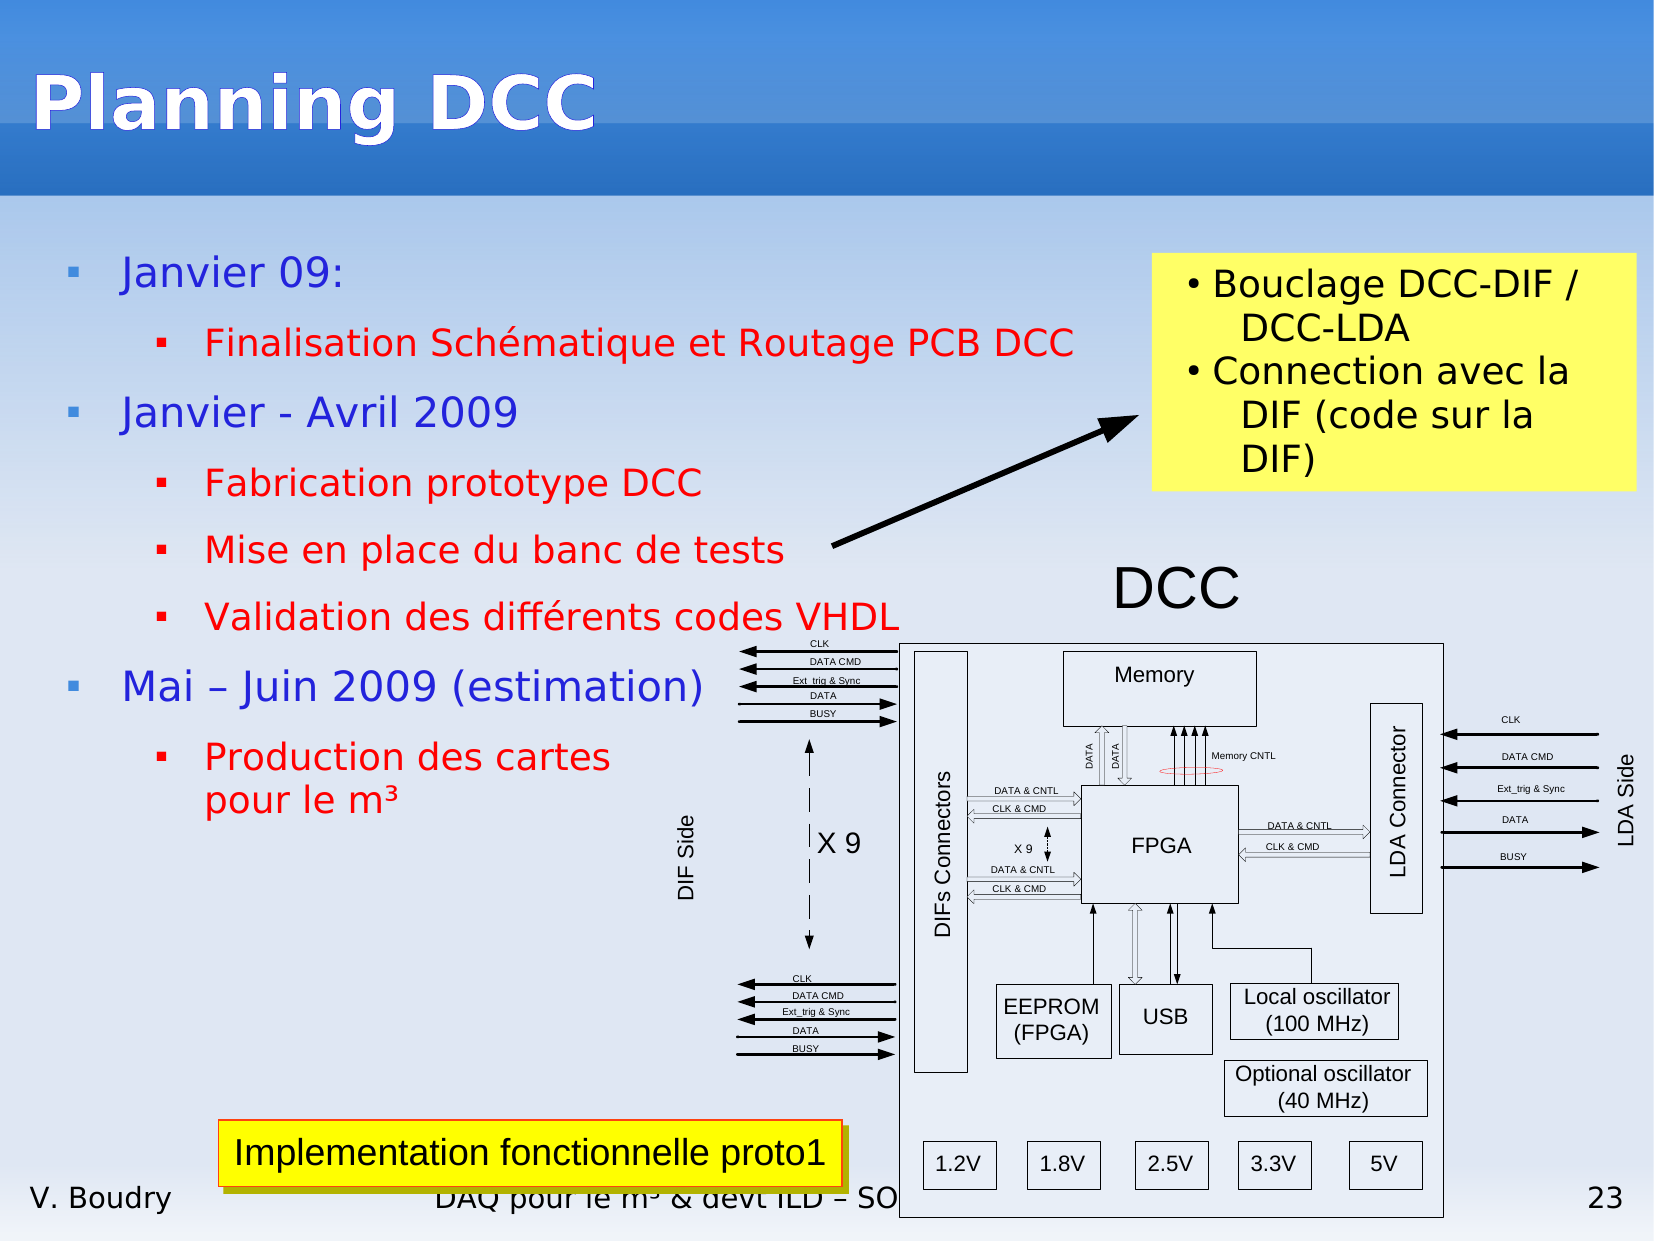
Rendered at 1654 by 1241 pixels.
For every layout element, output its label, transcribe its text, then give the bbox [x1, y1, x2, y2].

list Janvier 09: Finalisation Schématique et Routage PCB DCC Janvier - Avril 2009 Fabrication prototype DCC Mise en place du banc de tests Validation des différents codes VHDL Mai – Juin 2009 (estimation) Production des cartes pour le m³ [50, 248, 1586, 1150]
chart [661, 526, 1653, 1230]
title Planning DCC [29, 7, 1654, 200]
text_box Implementation fonctionnelle proto1 [218, 1120, 842, 1187]
text_box Bouclage DCC-DIF / DCC-LDA Connection avec la DIF (code sur la DIF) [1151, 252, 1637, 492]
picture [0, 0, 1654, 1241]
